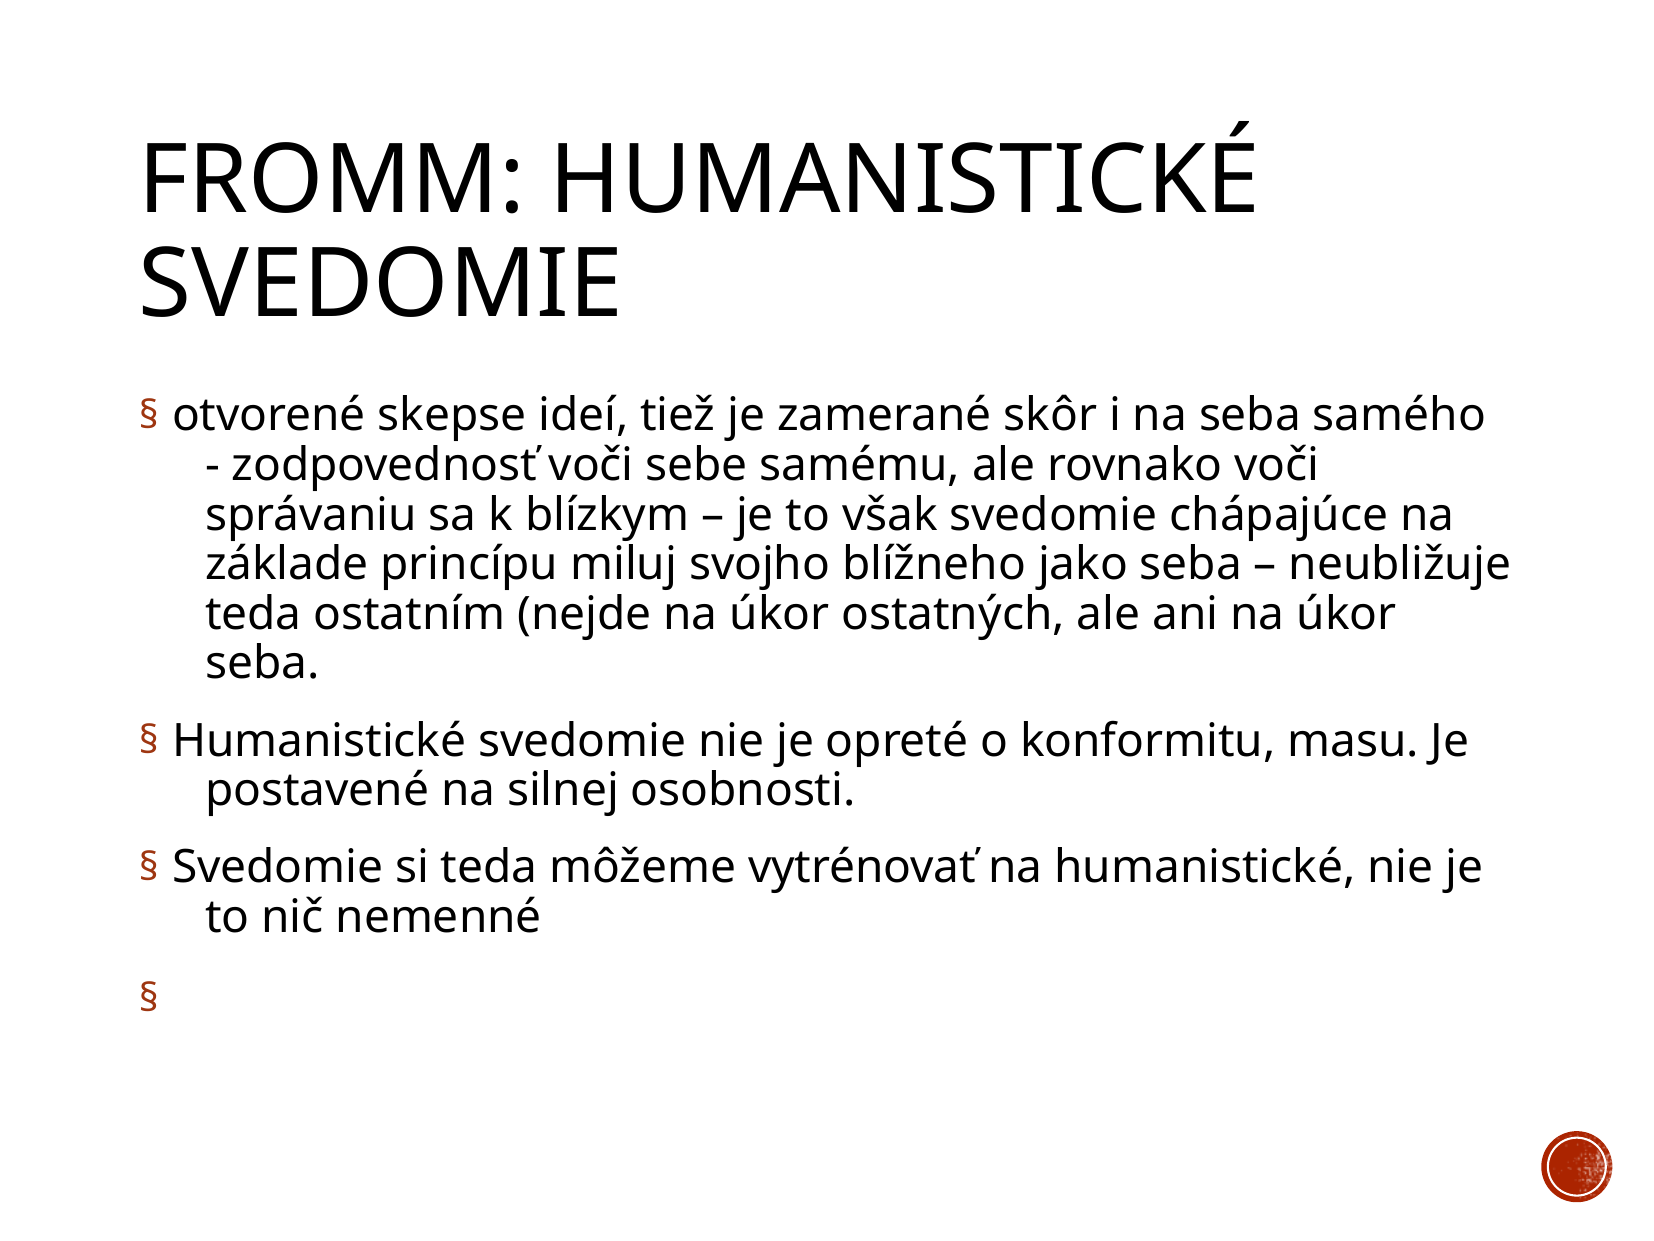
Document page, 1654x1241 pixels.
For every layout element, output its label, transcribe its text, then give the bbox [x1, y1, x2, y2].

list otvorené skepse ideí, tiež je zamerané skôr i na seba samého - zodpovednosť voči sebe samému, ale rovnako voči správaniu sa k blízkym – je to však svedomie chápajúce na základe princípu miluj svojho blížneho jako seba – neubližuje teda ostatním (nejde na úkor ostatných, ale ani na úkor seba. Humanistické svedomie nie je opreté o konformitu, masu. Je postavené na silnej osobnosti. Svedomie si teda môžeme vytrénovať na humanistické, nie je to nič nemenné [124, 383, 1530, 1117]
title Fromm: humanistické svedomie [124, 87, 1530, 379]
